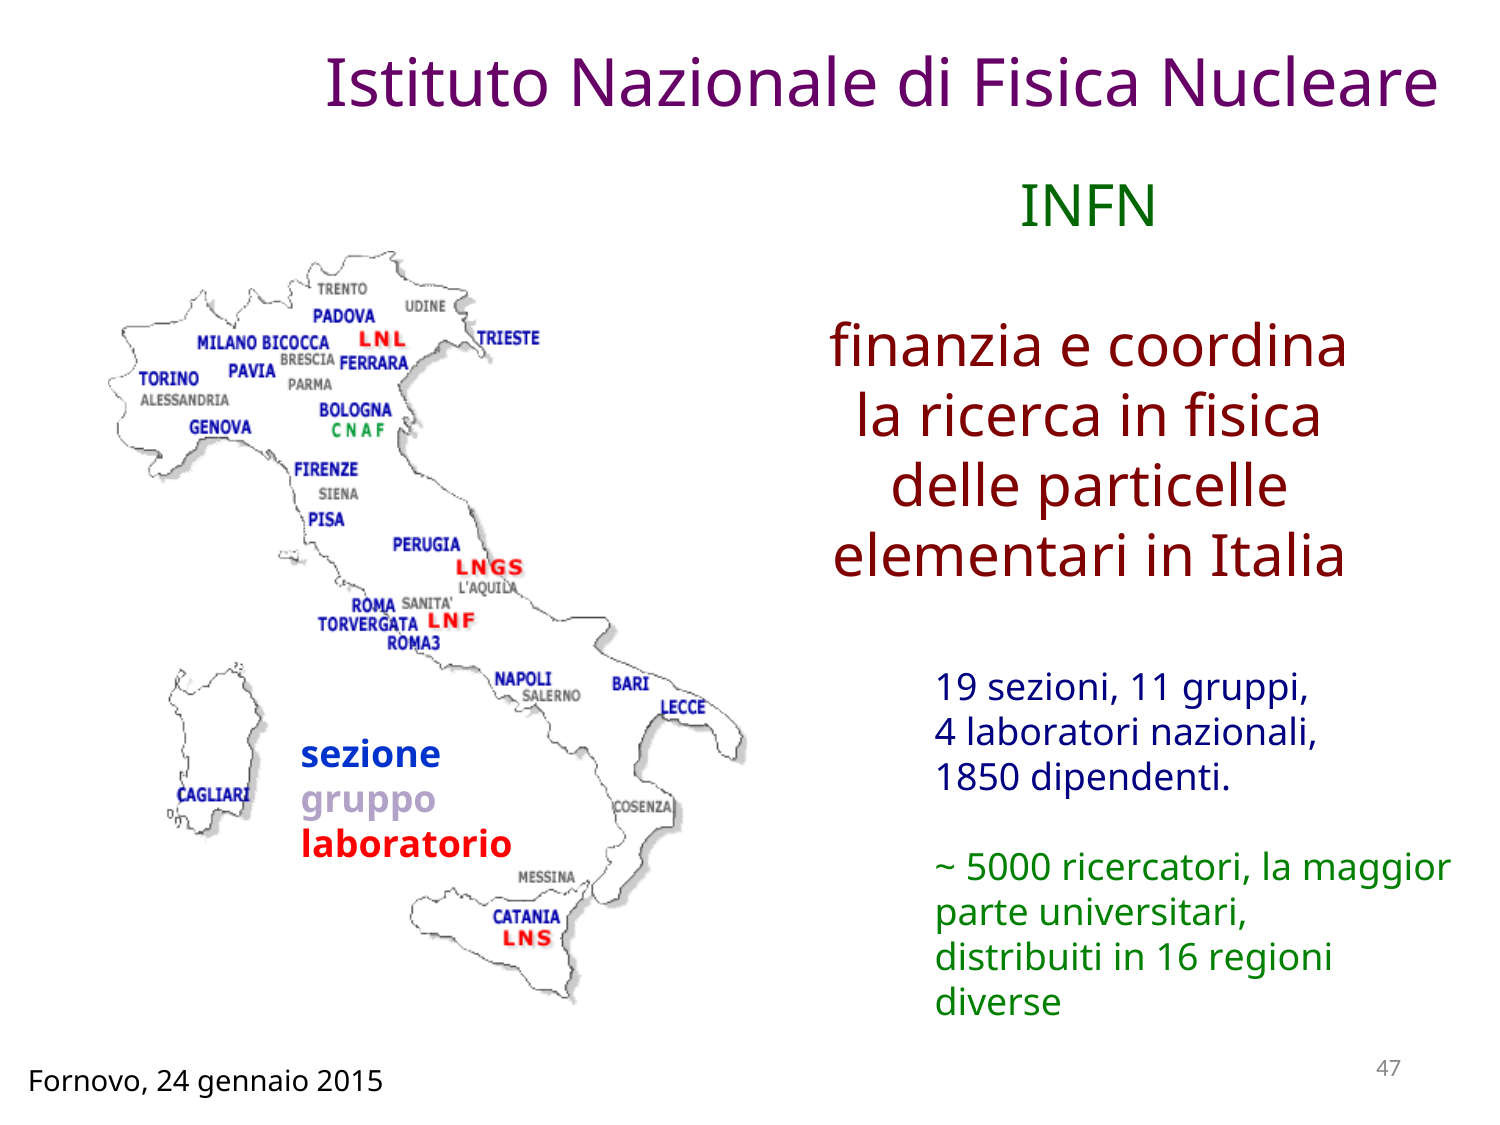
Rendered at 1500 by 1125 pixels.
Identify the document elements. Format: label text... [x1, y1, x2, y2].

text_box INFN finanzia e coordina la ricerca in fisica delle particelle elementari in Italia [789, 137, 1390, 622]
text_box sezione gruppo laboratorio [285, 722, 528, 874]
text_box <numero> [1074, 1042, 1417, 1095]
picture [108, 251, 753, 1005]
text_box 19 sezioni, 11 gruppi, 4 laboratori nazionali, 1850 dipendenti. ~ 5000 ricercatori, la maggior parte universitari, distribuiti in 16 regioni diverse [807, 655, 1483, 1032]
text_box Istituto Nazionale di Fisica Nucleare [98, 23, 1443, 137]
